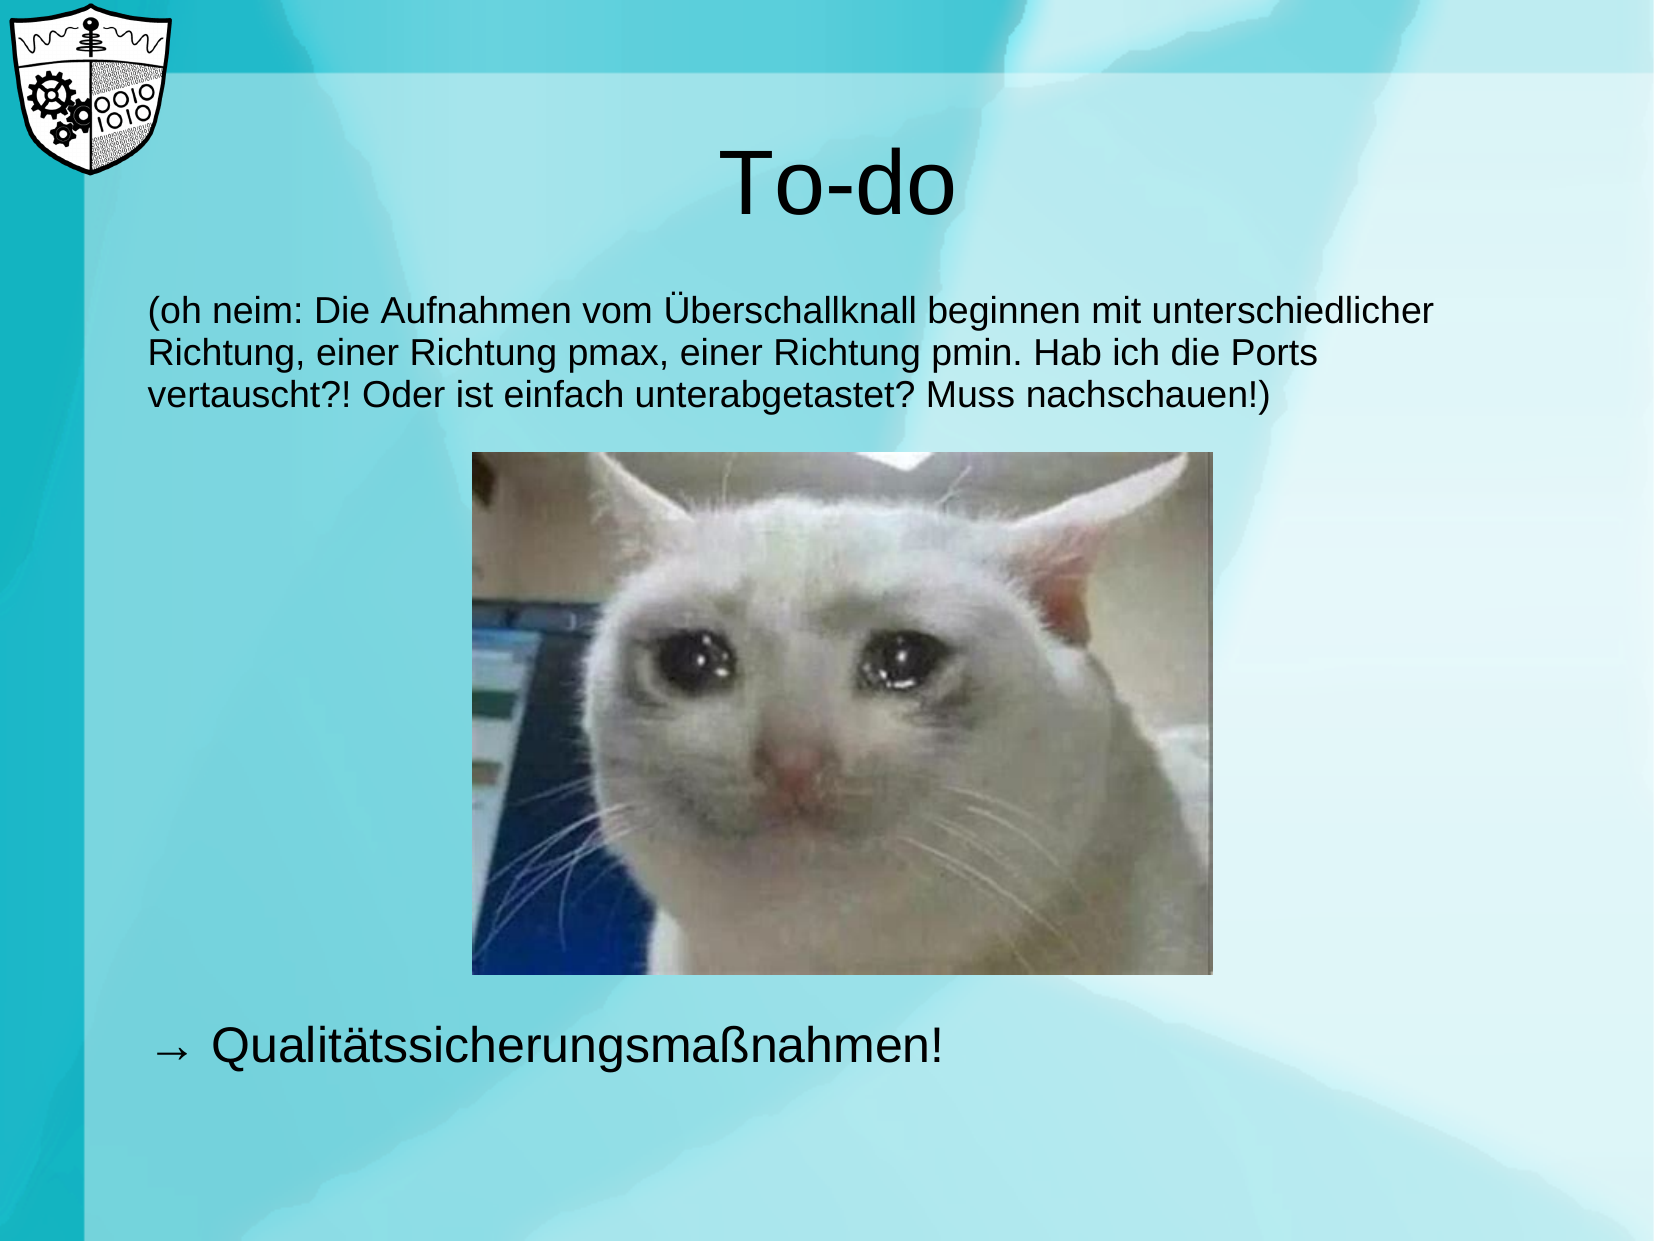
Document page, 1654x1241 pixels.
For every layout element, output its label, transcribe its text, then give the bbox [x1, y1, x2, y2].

picture [0, 0, 1654, 1241]
list (oh neim: Die Aufnahmen vom Überschallknall beginnen mit unterschiedlicher Richtung, einer Richtung pmax, einer Richtung pmin. Hab ich die Ports vertauscht?! Oder ist einfach unterabgetastet? Muss nachschauen!) → Qualitätssicherungsmaßnahmen! [147, 289, 1512, 1127]
title To-do [94, 78, 1583, 287]
